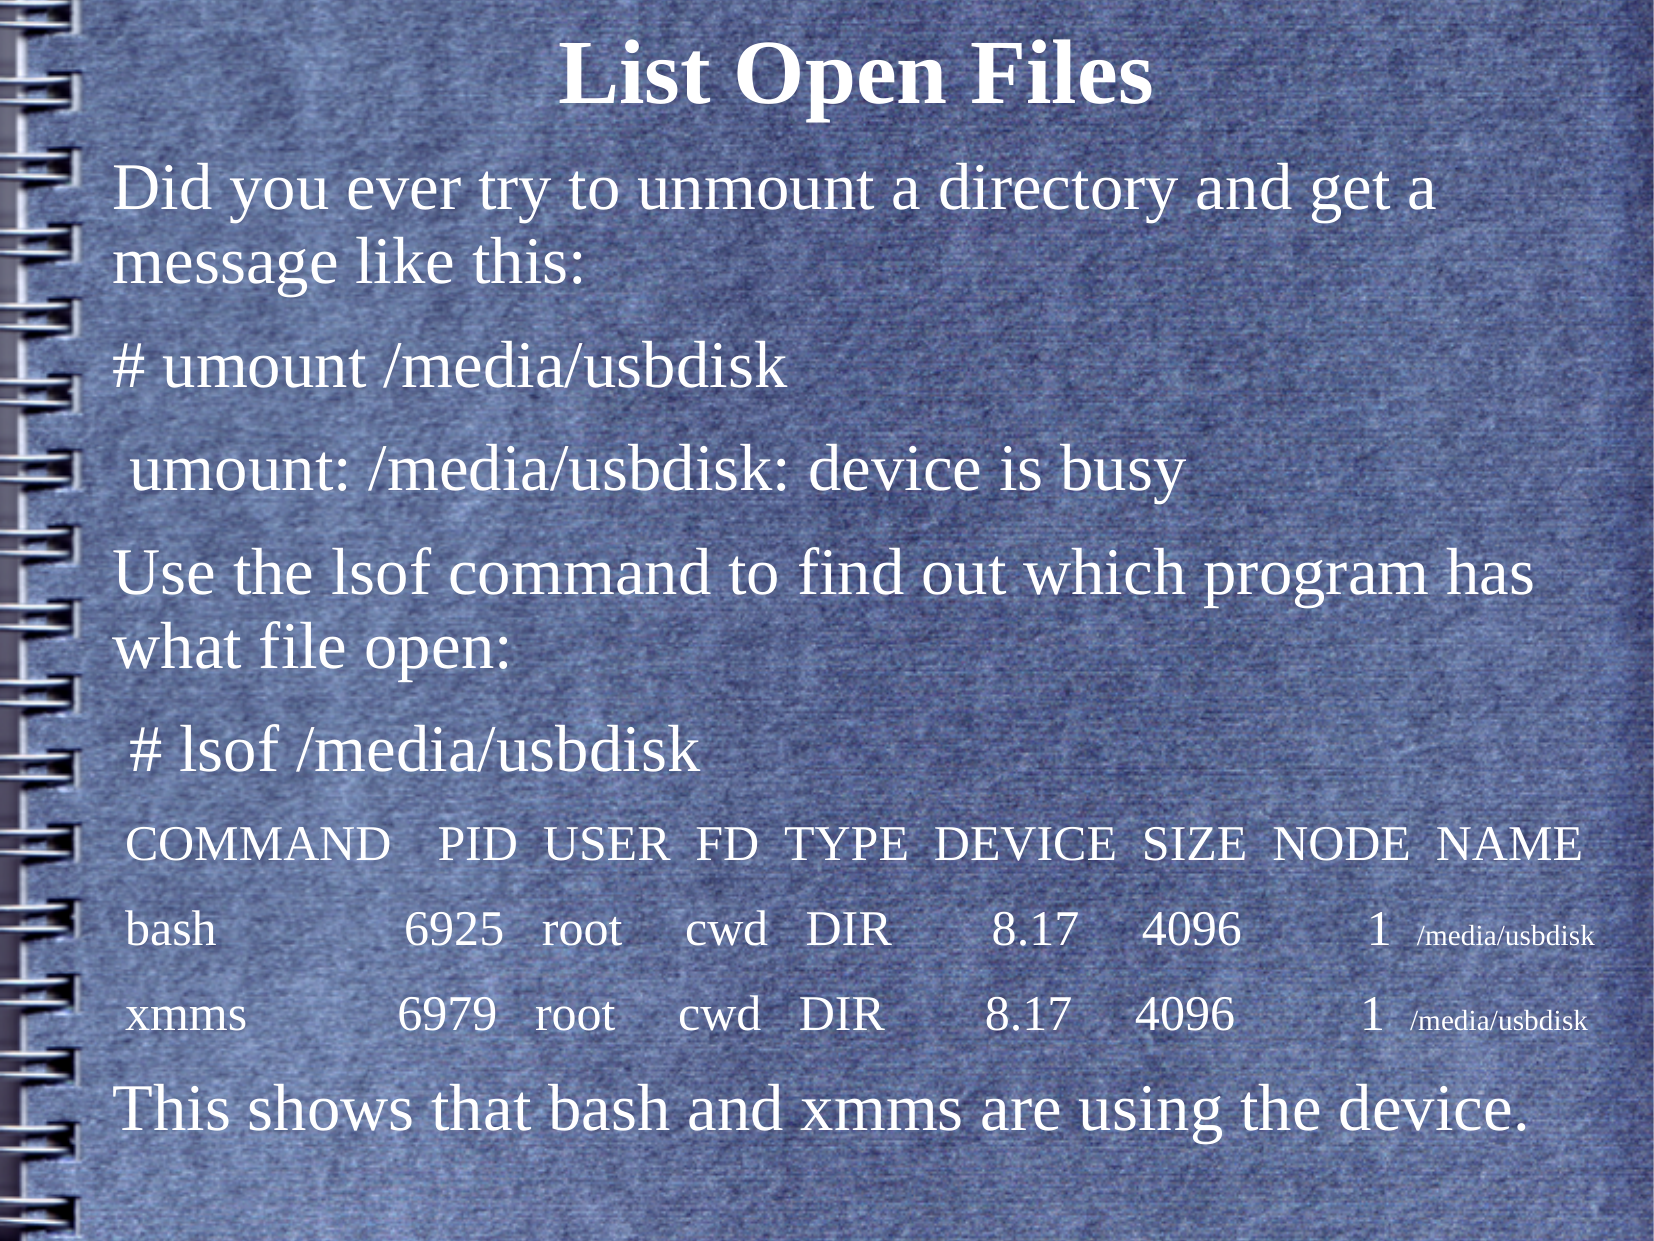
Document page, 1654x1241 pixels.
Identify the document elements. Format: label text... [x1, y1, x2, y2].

picture [0, 0, 1654, 1241]
list Did you ever try to unmount a directory and get a message like this: # umount /media/usbdisk umount: /media/usbdisk: device is busy Use the lsof command to find out which program has what file open: # lsof /media/usbdisk COMMAND PID USER FD TYPE DEVICE SIZE NODE NAME bash 6925 root cwd DIR 8.17 4096 1 /media/usbdisk xmms 6979 root cwd DIR 8.17 4096 1 /media/usbdisk This shows that bash and xmms are using the device. [112, 150, 1601, 1232]
title List Open Files [112, 12, 1601, 133]
